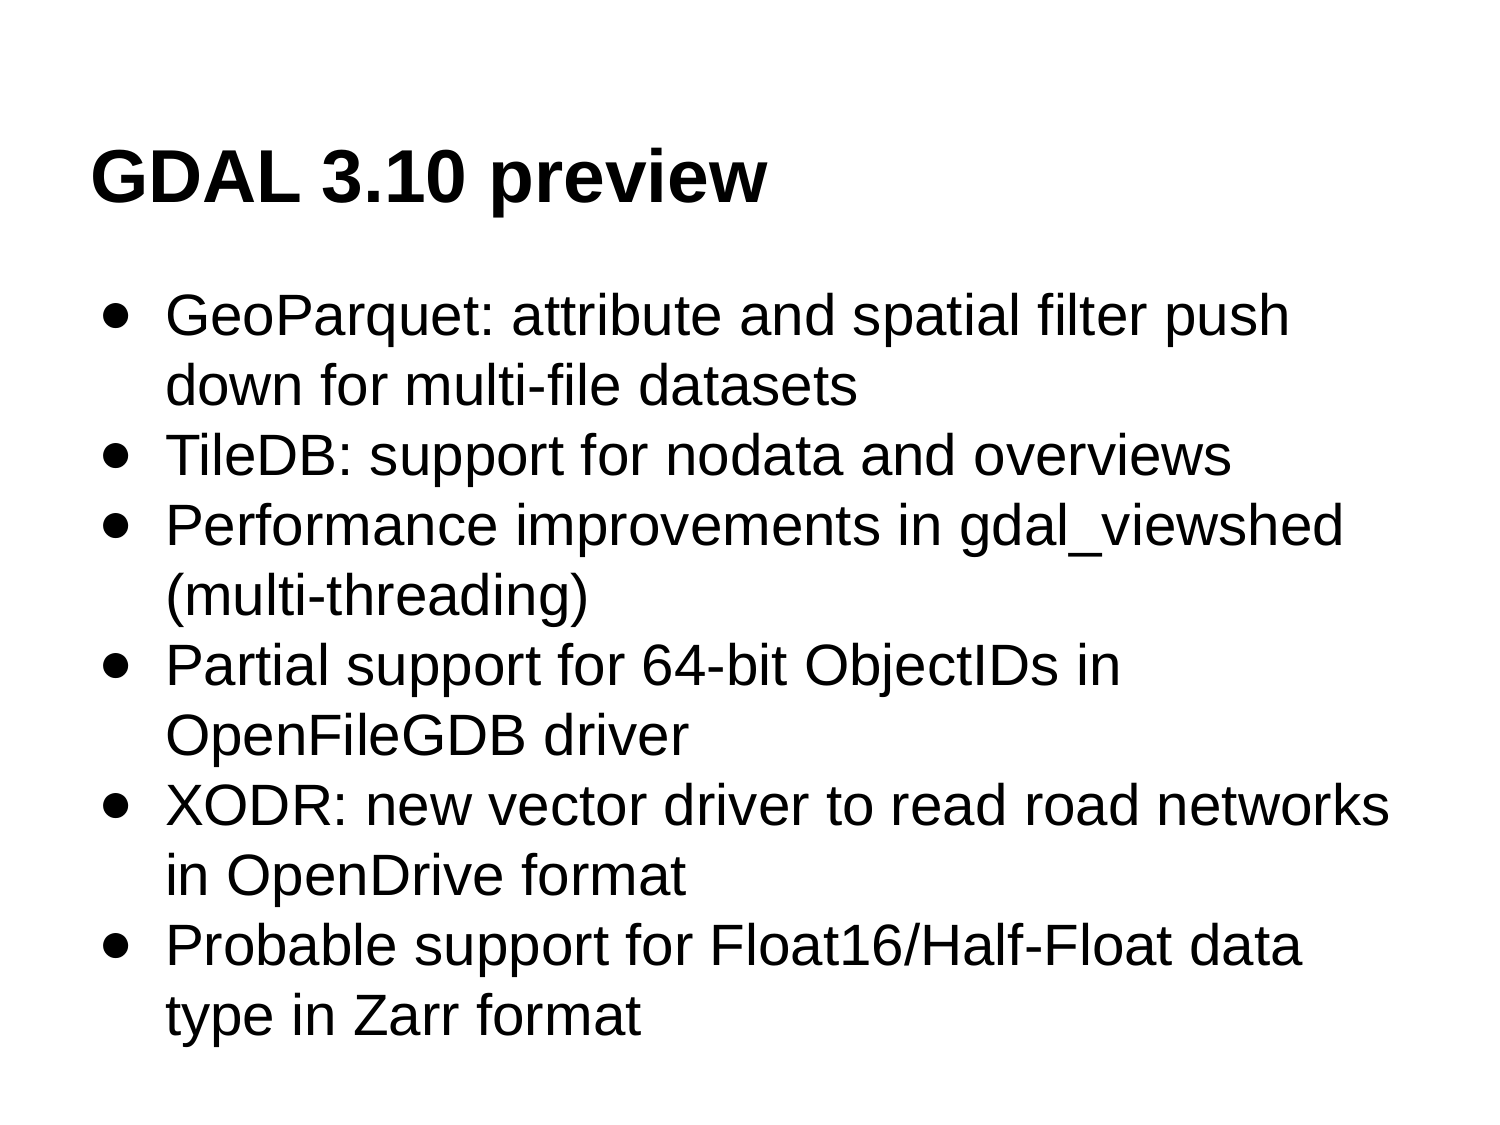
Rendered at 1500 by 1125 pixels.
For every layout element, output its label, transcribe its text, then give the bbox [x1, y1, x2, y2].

list GeoParquet: attribute and spatial filter push down for multi-file datasets TileDB: support for nodata and overviews Performance improvements in gdal_viewshed (multi-threading) Partial support for 64-bit ObjectIDs in OpenFileGDB driver XODR: new vector driver to read road networks in OpenDrive format Probable support for Float16/Half-Float data type in Zarr format [75, 262, 1425, 1078]
title GDAL 3.10 preview [75, 45, 1425, 233]
